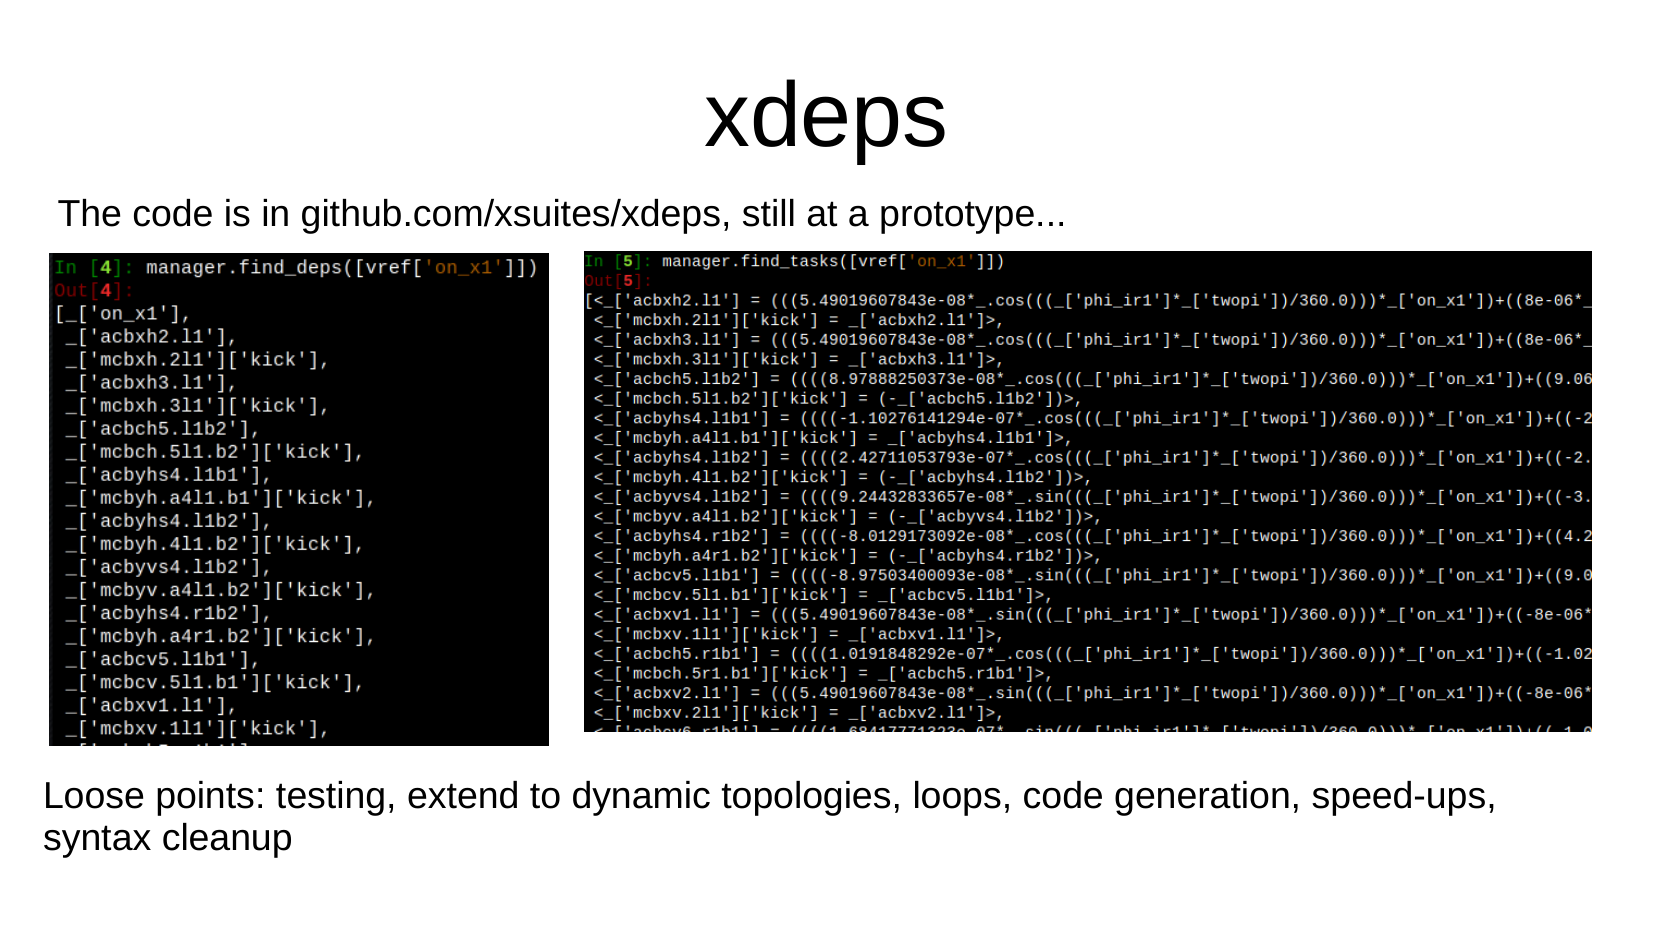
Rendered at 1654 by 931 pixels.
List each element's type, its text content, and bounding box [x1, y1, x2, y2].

list Loose points: testing, extend to dynamic topologies, loops, code generation, speed-ups, syntax cleanup [43, 774, 1575, 906]
title xdeps [82, 37, 1571, 193]
picture [49, 253, 549, 746]
picture [584, 251, 1592, 732]
list The code is in github.com/xsuites/xdeps, still at a prototype... [57, 192, 1546, 253]
